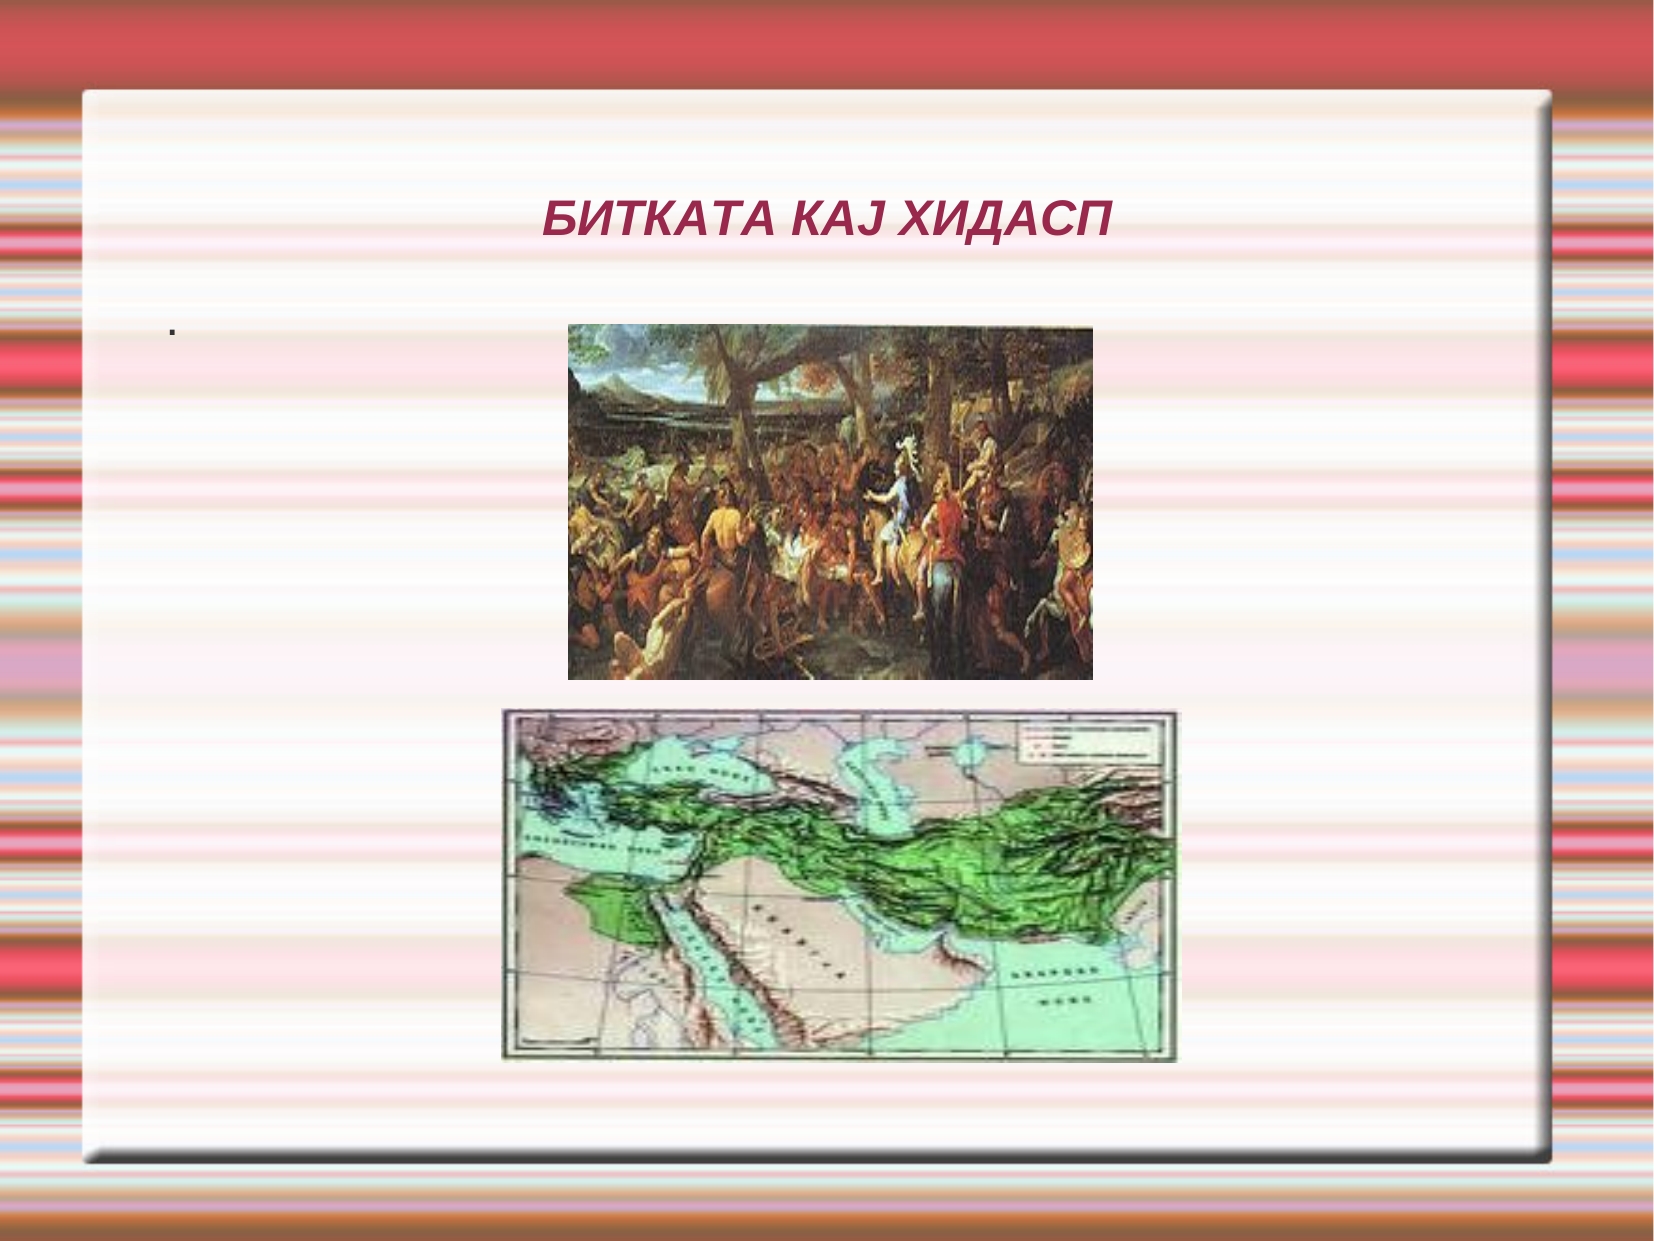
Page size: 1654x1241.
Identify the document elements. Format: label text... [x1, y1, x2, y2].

picture [0, 0, 1654, 1241]
list . [82, 290, 1571, 1109]
title БИТКАТА КАЈ ХИДАСП [121, 114, 1534, 290]
